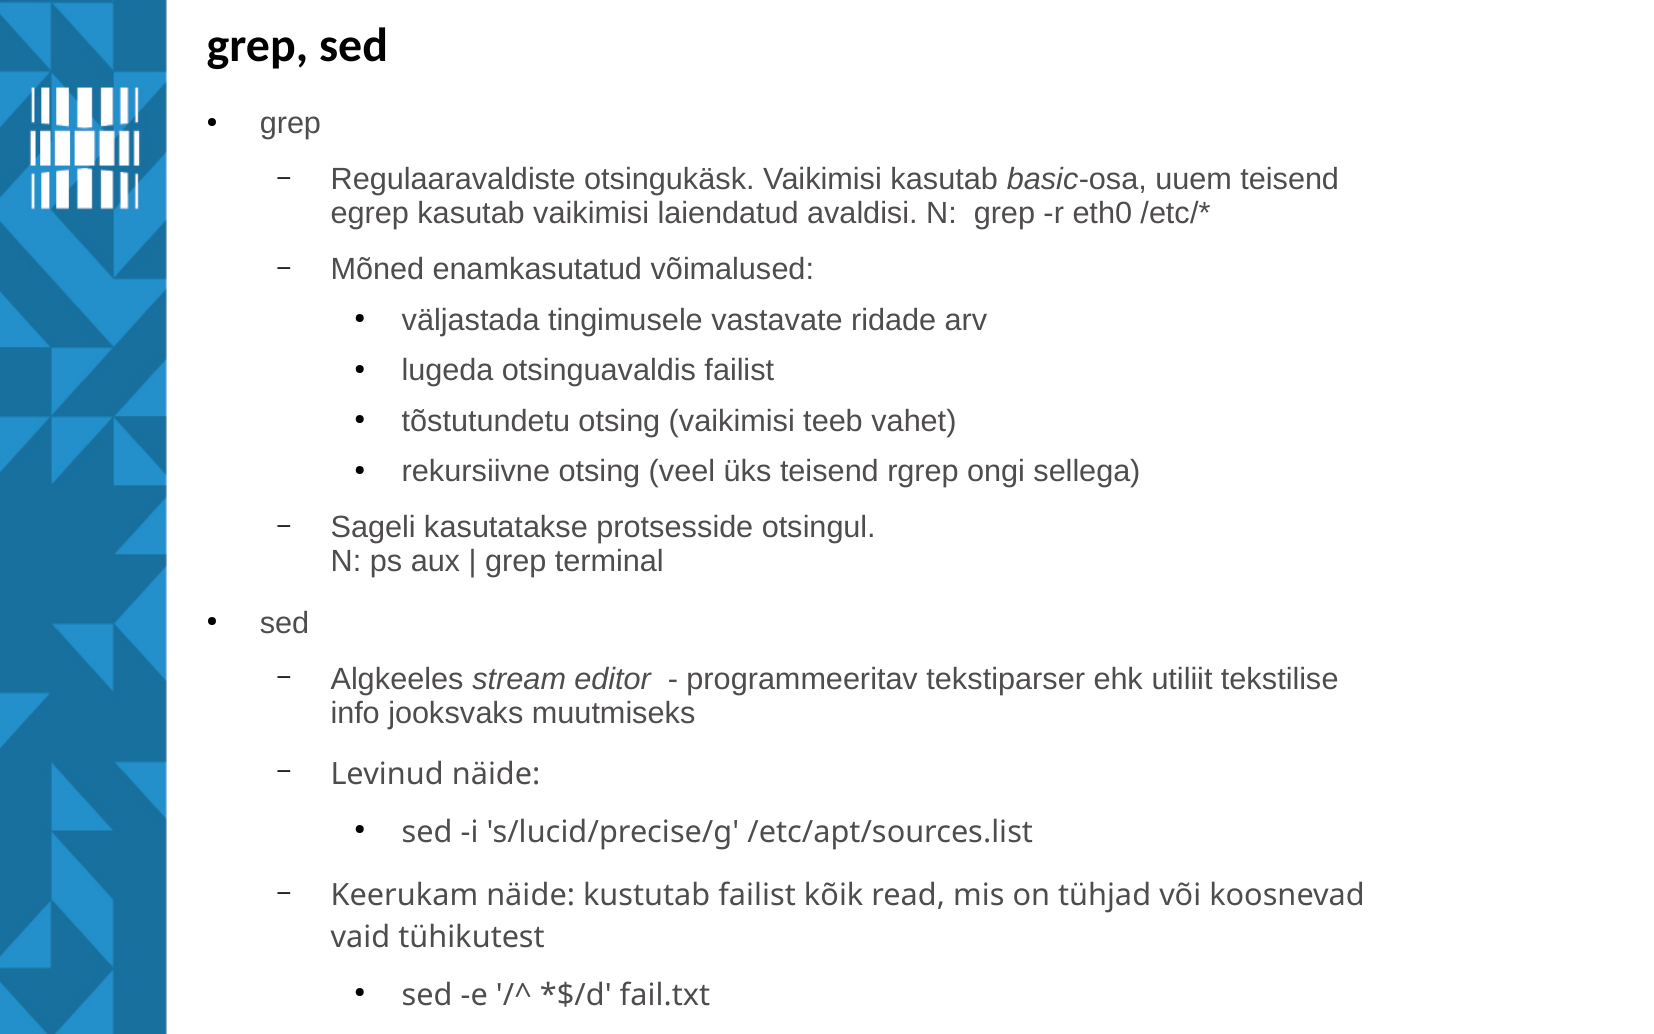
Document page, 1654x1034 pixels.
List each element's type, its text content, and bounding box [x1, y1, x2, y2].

picture [42, 108, 132, 208]
list grep Regulaaravaldiste otsingukäsk. Vaikimisi kasutab basic-osa, uuem teisend egrep kasutab vaikimisi laiendatud avaldisi. N: grep -r eth0 /etc/* Mõned enamkasutatud võimalused: väljastada tingimusele vastavate ridade arv lugeda otsinguavaldis failist tõstutundetu otsing (vaikimisi teeb vahet) rekursiivne otsing (veel üks teisend rgrep ongi sellega) Sageli kasutatakse protsesside otsingul. N: ps aux | grep terminal sed Algkeeles stream editor - programmeeritav tekstiparser ehk utiliit tekstilise info jooksvaks muutmiseks Levinud näide: sed -i 's/lucid/precise/g' /etc/apt/sources.list Keerukam näide: kustutab failist kõik read, mis on tühjad või koosnevad vaid tühikutest sed -e '/^ *$/d' fail.txt [188, 105, 1386, 985]
title grep, sed [206, 0, 1654, 99]
